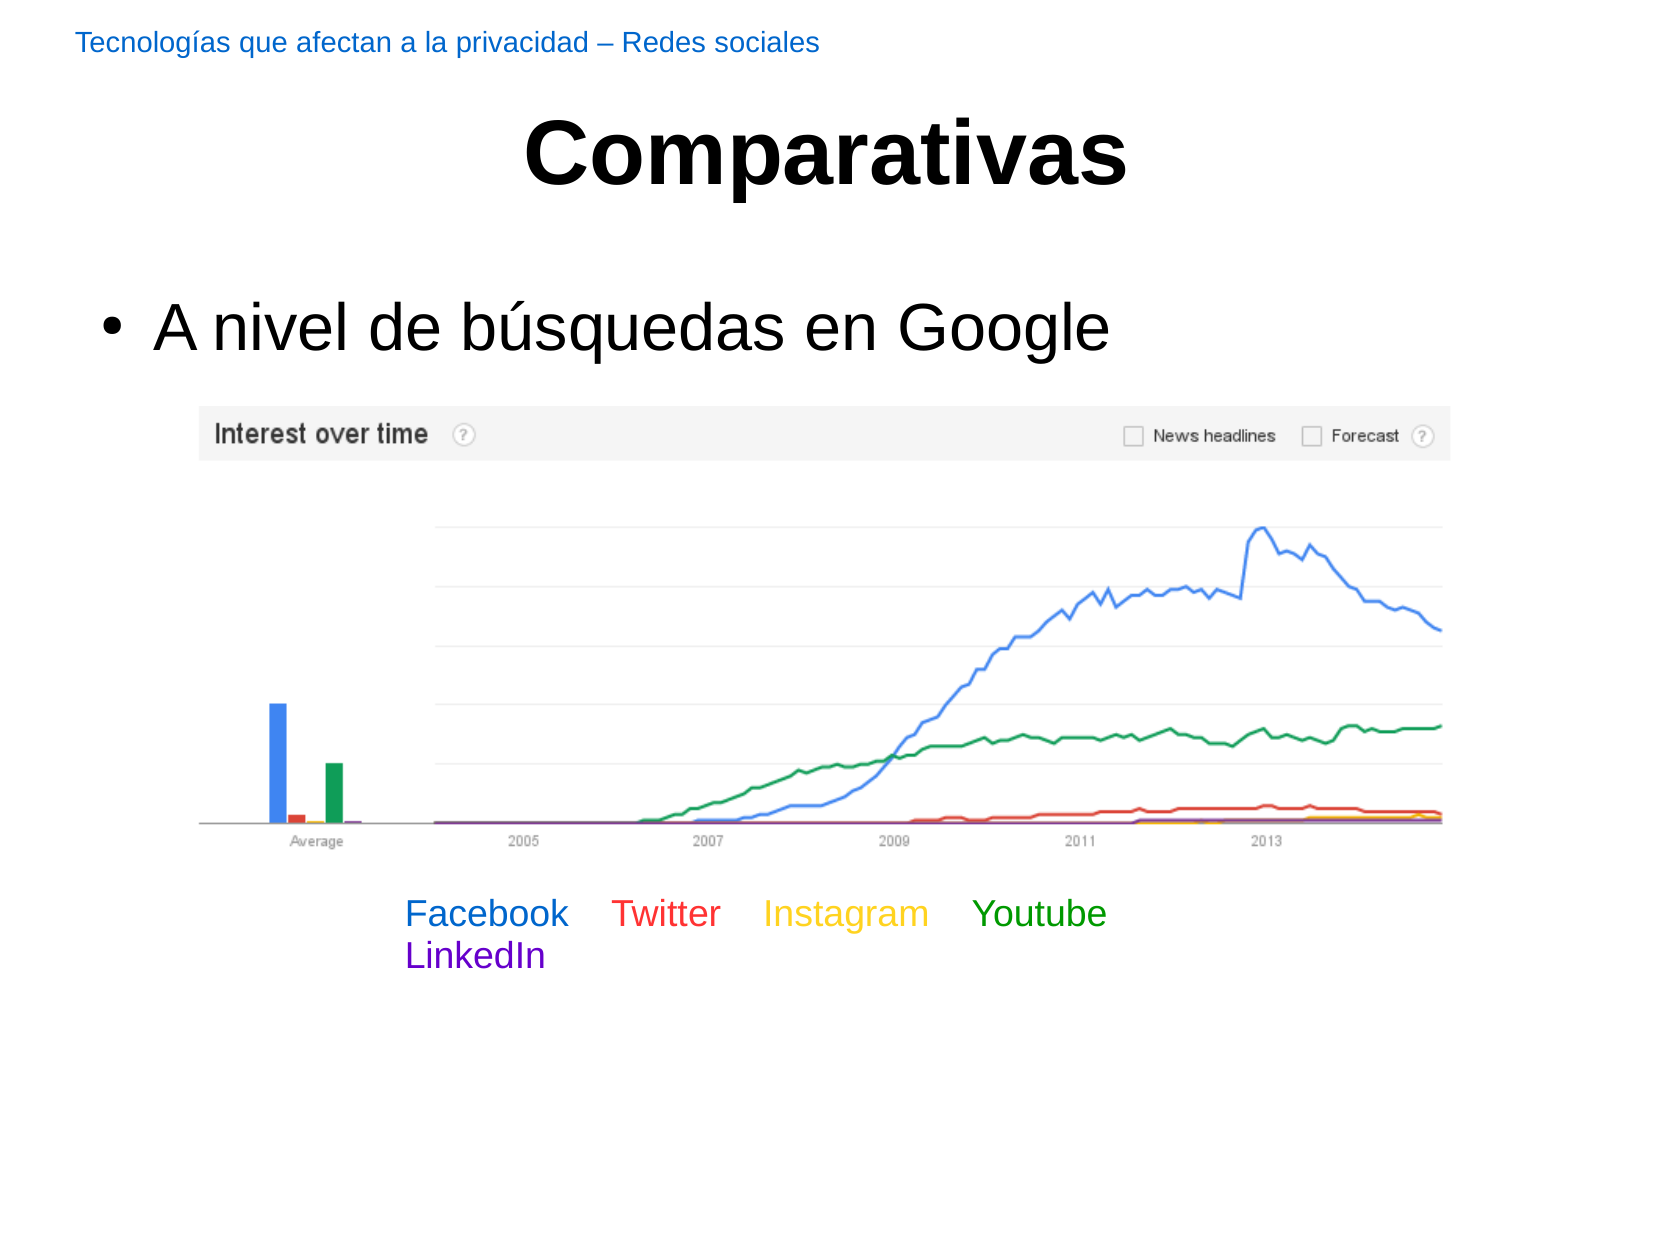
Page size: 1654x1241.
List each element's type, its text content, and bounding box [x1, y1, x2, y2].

list A nivel de búsquedas en Google [82, 290, 1571, 1010]
text_box Tecnologías que afectan a la privacidad – Redes sociales [60, 18, 1291, 99]
picture [193, 406, 1460, 859]
title Comparativas [82, 49, 1571, 257]
text_box Facebook Twitter Instagram Youtube LinkedIn [390, 885, 1306, 942]
